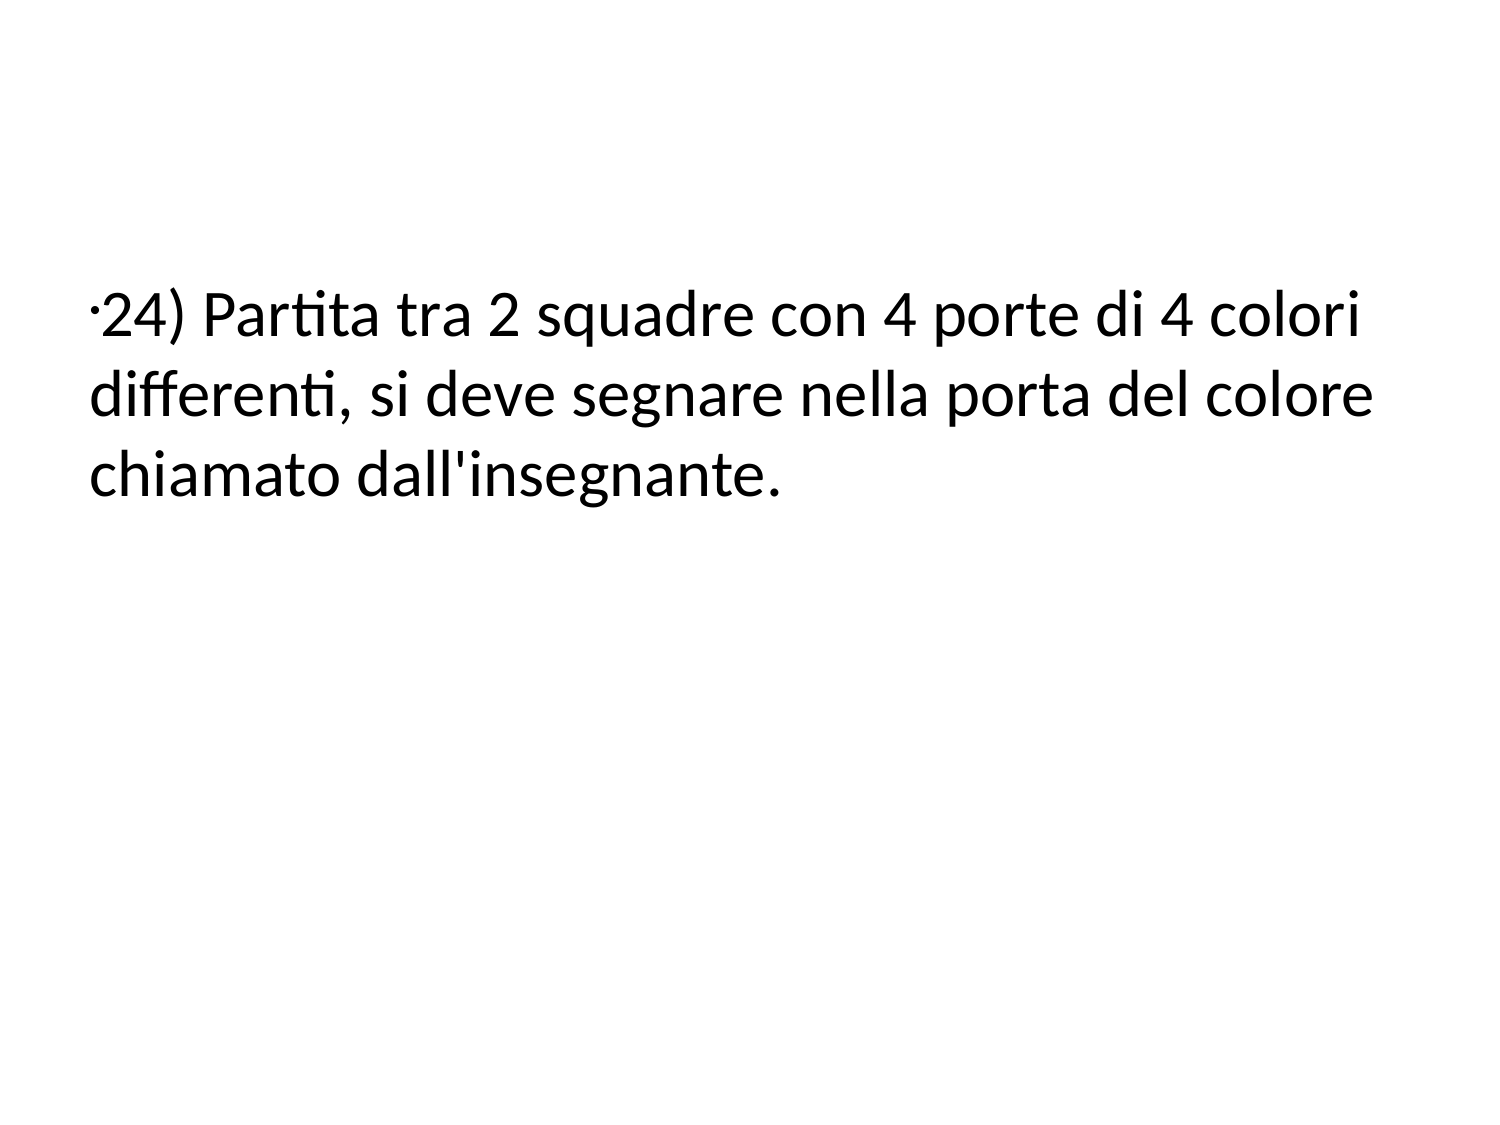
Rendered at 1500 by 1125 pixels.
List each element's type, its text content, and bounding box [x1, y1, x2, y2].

list 24) Partita tra 2 squadre con 4 porte di 4 colori differenti, si deve segnare nella porta del colore chiamato dall'insegnante. [75, 262, 1425, 1005]
